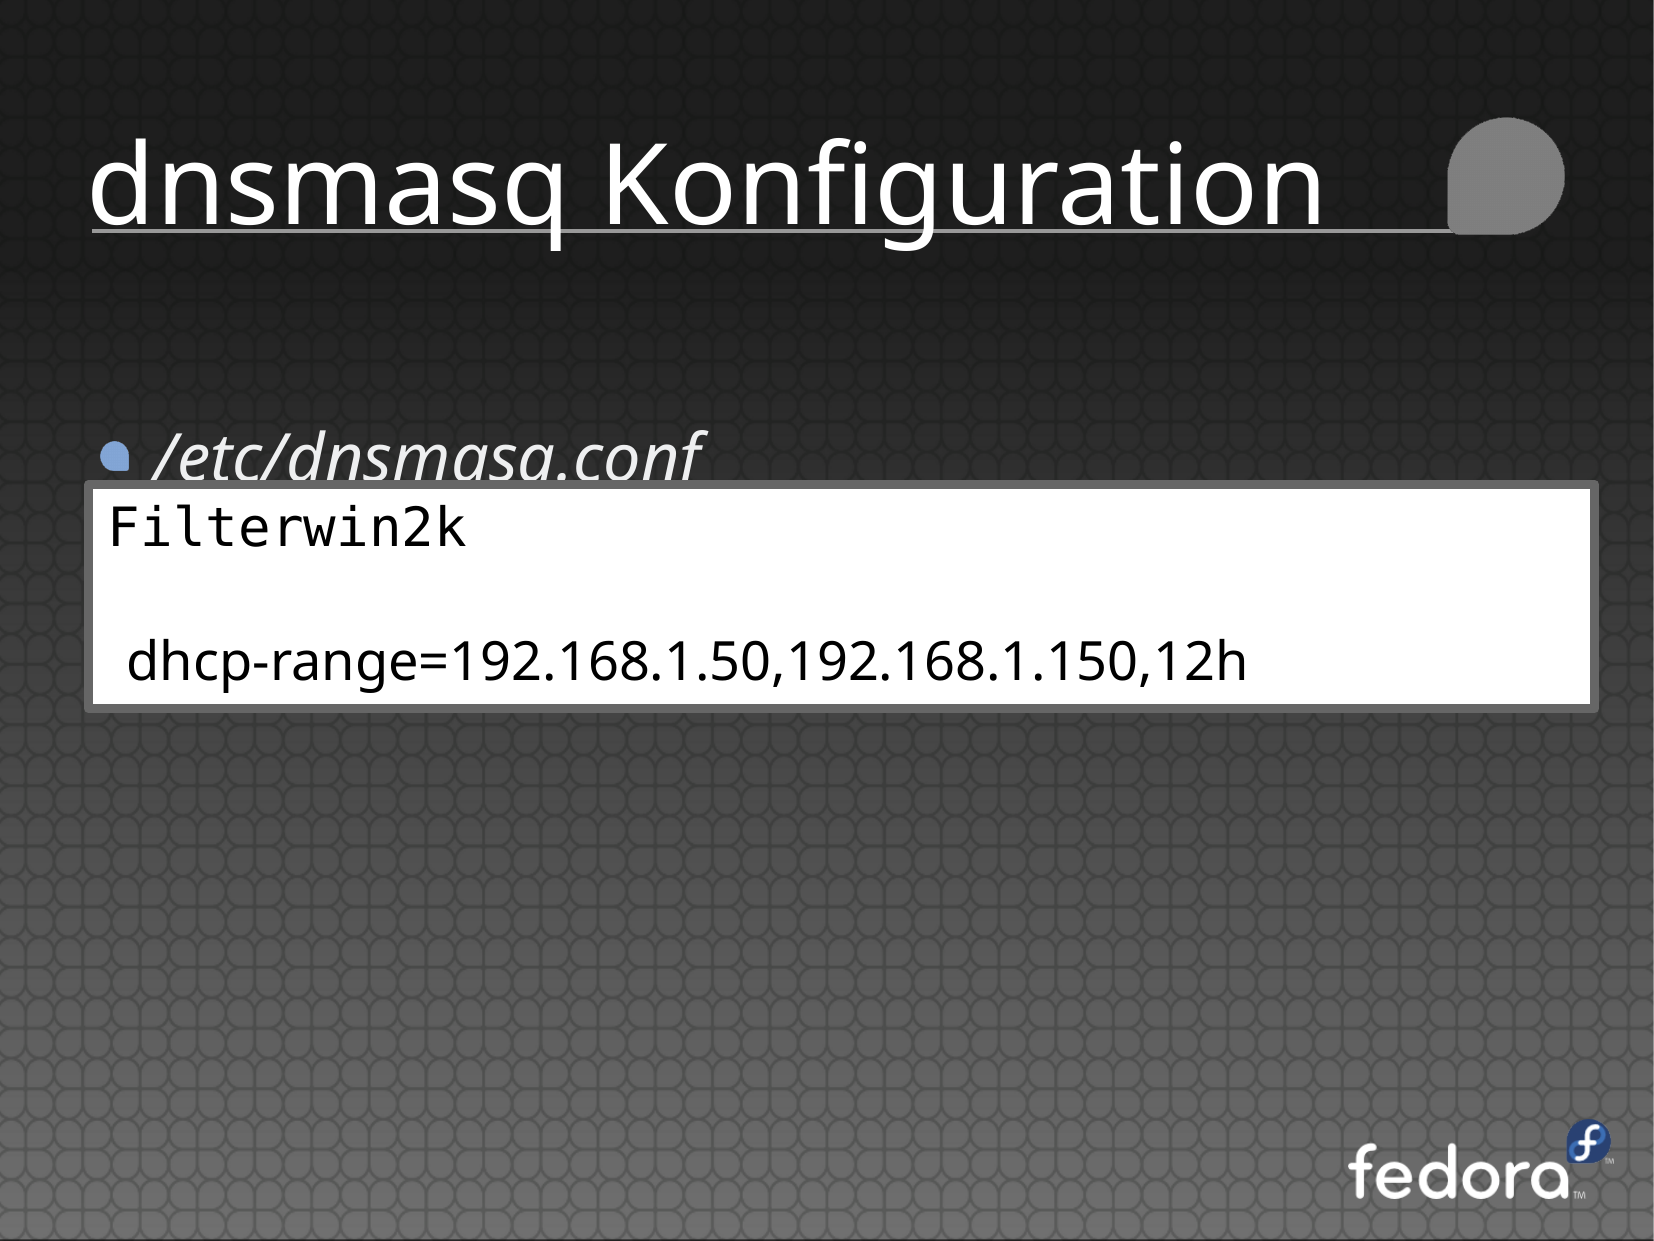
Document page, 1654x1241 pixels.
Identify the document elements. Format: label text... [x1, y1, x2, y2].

list /etc/dnsmasq.conf [82, 290, 1571, 1109]
title dnsmasq Konfiguration [86, 112, 1576, 249]
picture [0, 0, 1654, 1241]
text_box Filterwin2k dhcp-range=192.168.1.50,192.168.1.150,12h [88, 484, 1595, 709]
